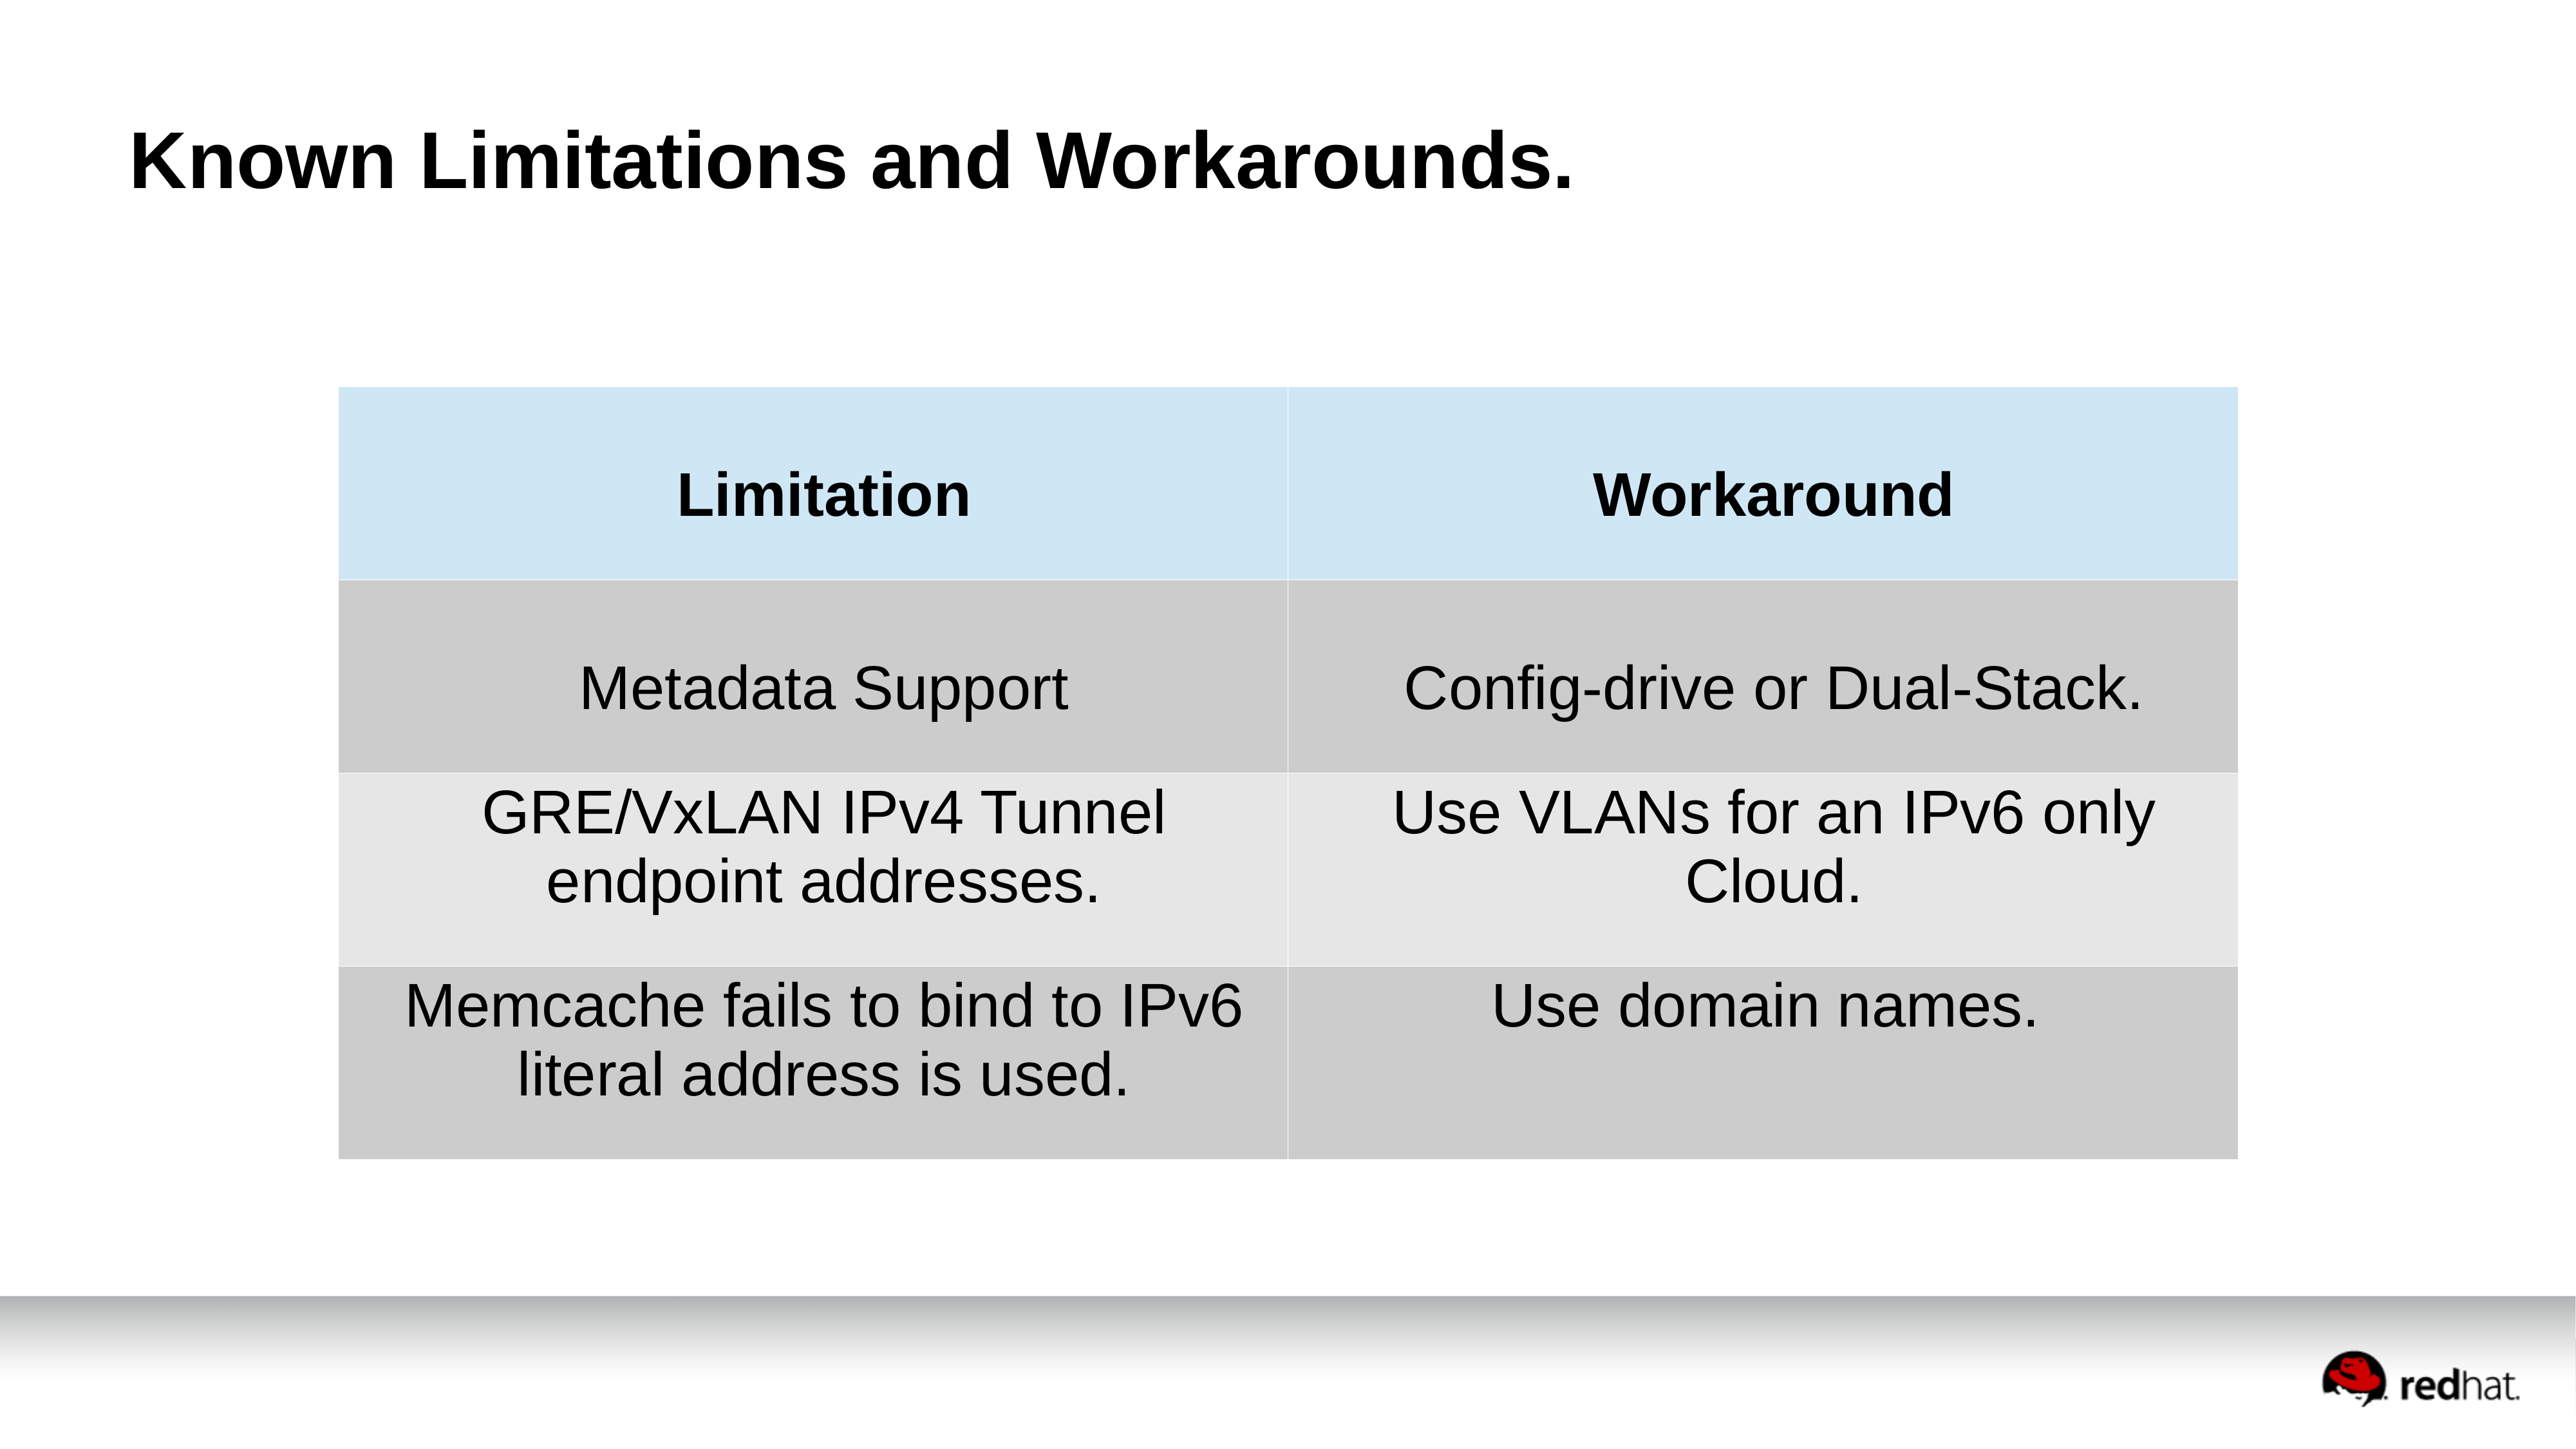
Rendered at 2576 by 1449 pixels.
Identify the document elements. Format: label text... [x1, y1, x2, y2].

table_cell Metadata Support [339, 580, 1288, 773]
table_header Workaround [1288, 387, 2238, 580]
title Known Limitations and Workarounds. [129, 100, 2261, 222]
table_cell Config-drive or Dual-Stack. [1288, 580, 2238, 773]
table_cell Memcache fails to bind to IPv6 literal address is used. [339, 967, 1288, 1159]
table_cell GRE/VxLAN IPv4 Tunnel endpoint addresses. [339, 773, 1288, 966]
table_header Limitation [339, 387, 1288, 580]
table_cell Use domain names. [1288, 967, 2238, 1159]
table_cell Use VLANs for an IPv6 only Cloud. [1288, 773, 2238, 966]
picture [0, 0, 2576, 1449]
